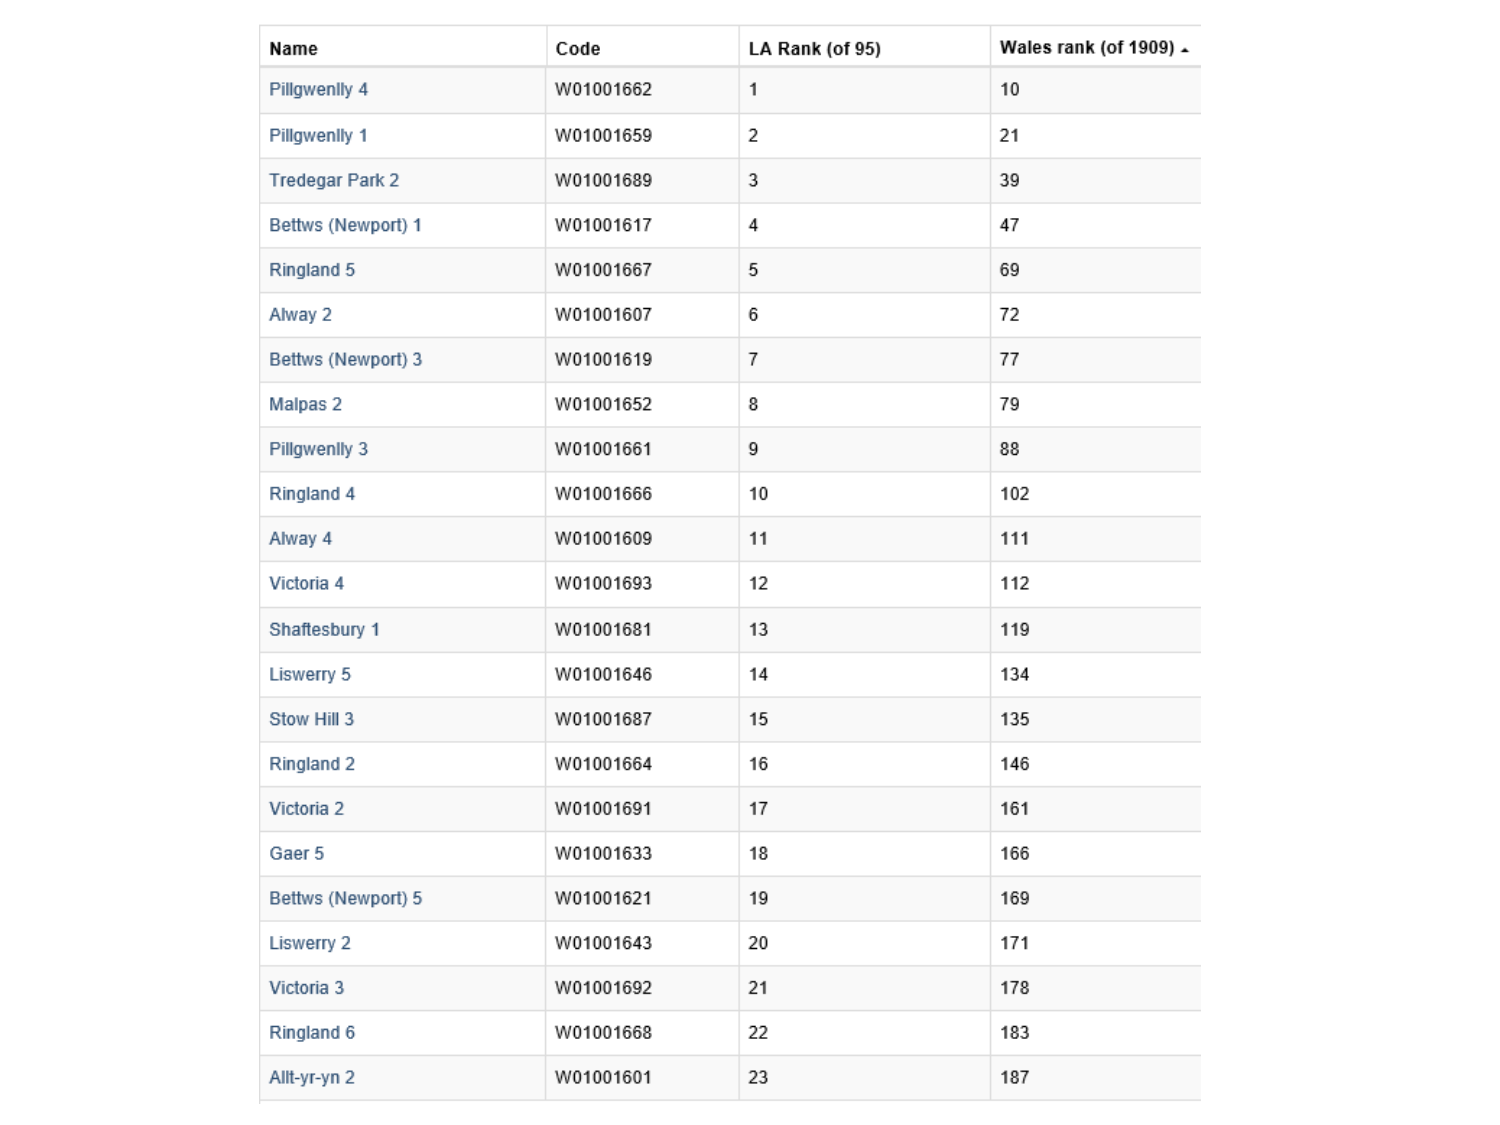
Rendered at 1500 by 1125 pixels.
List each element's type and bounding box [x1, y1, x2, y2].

picture [259, 22, 1201, 1104]
